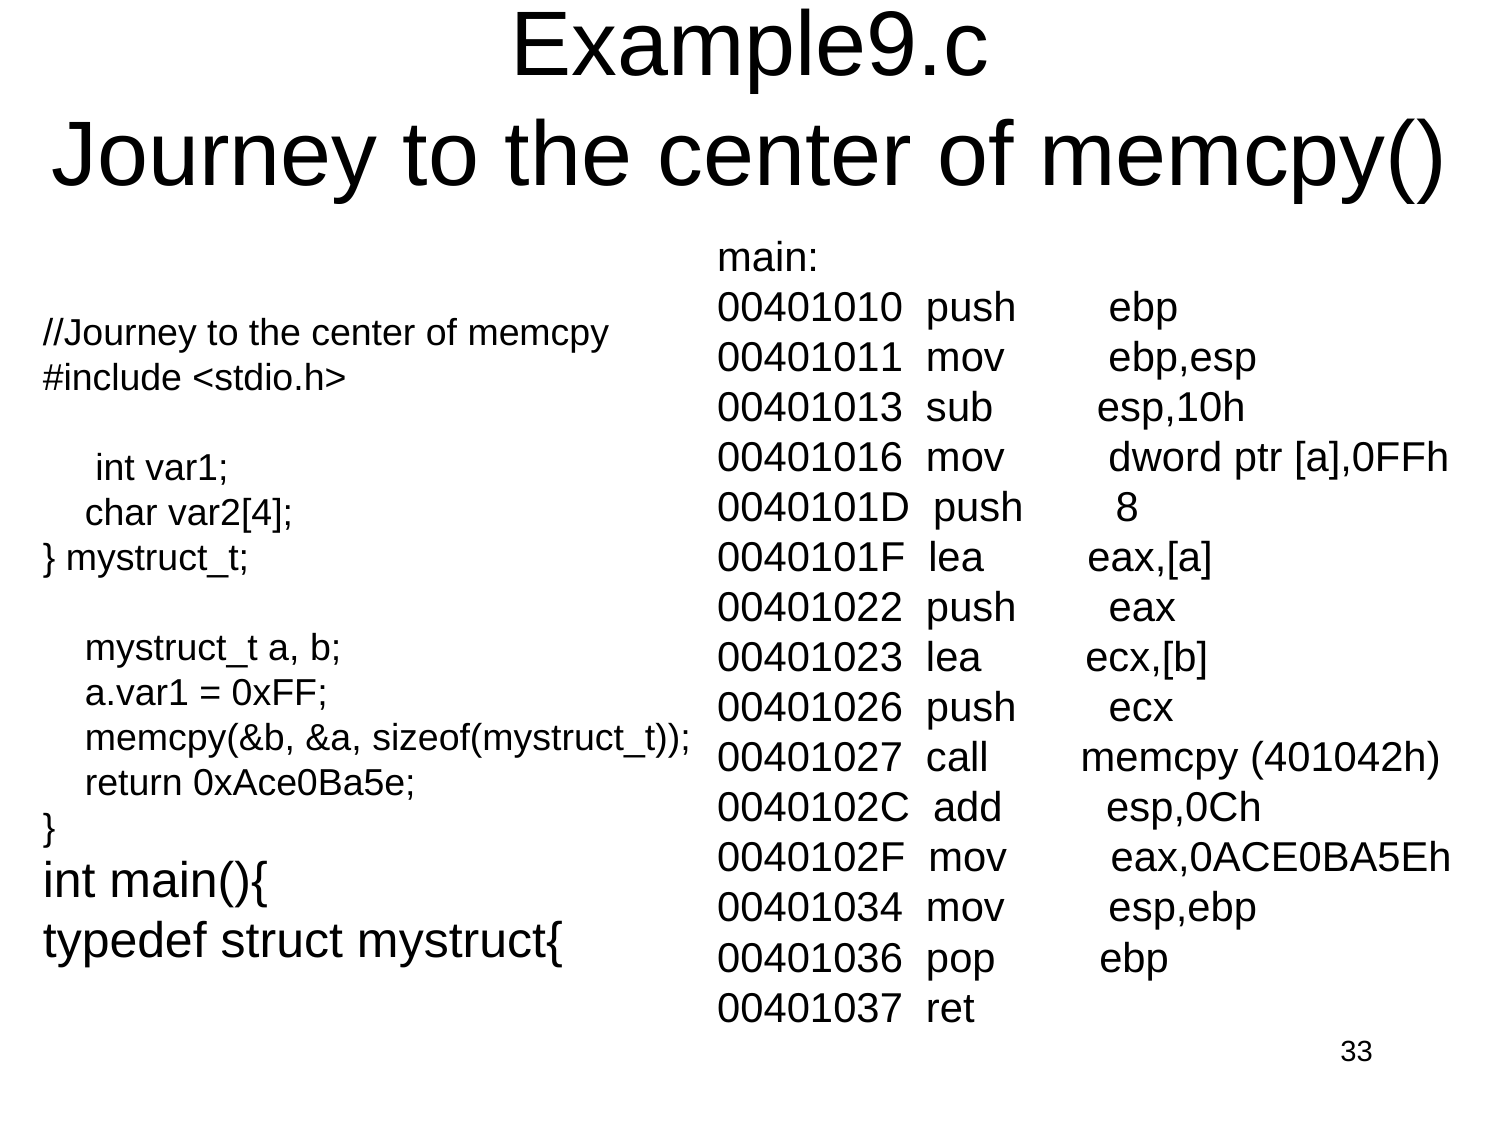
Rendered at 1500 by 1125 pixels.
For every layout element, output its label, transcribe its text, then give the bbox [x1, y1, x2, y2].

title Example9.c Journey to the center of memcpy() [0, 0, 1500, 212]
text_box main: 00401010 push ebp 00401011 mov ebp,esp 00401013 sub esp,10h 00401016 mov dword ptr [a],0FFh 0040101D push 8 0040101F lea eax,[a] 00401022 push eax 00401023 lea ecx,[b] 00401026 push ecx 00401027 call memcpy (401042h) 0040102C add esp,0Ch 0040102F mov eax,0ACE0BA5Eh 00401034 mov esp,ebp 00401036 pop ebp 00401037 ret [702, 222, 1479, 1039]
text_box <number> [1074, 1039, 1388, 1101]
text_box //Journey to the center of memcpy #include <stdio.h> int var1; char var2[4]; } mystruct_t; mystruct_t a, b; a.var1 = 0xFF; memcpy(&b, &a, sizeof(mystruct_t)); return 0xAce0Ba5e; } int main(){ typedef struct mystruct{ [28, 299, 702, 976]
